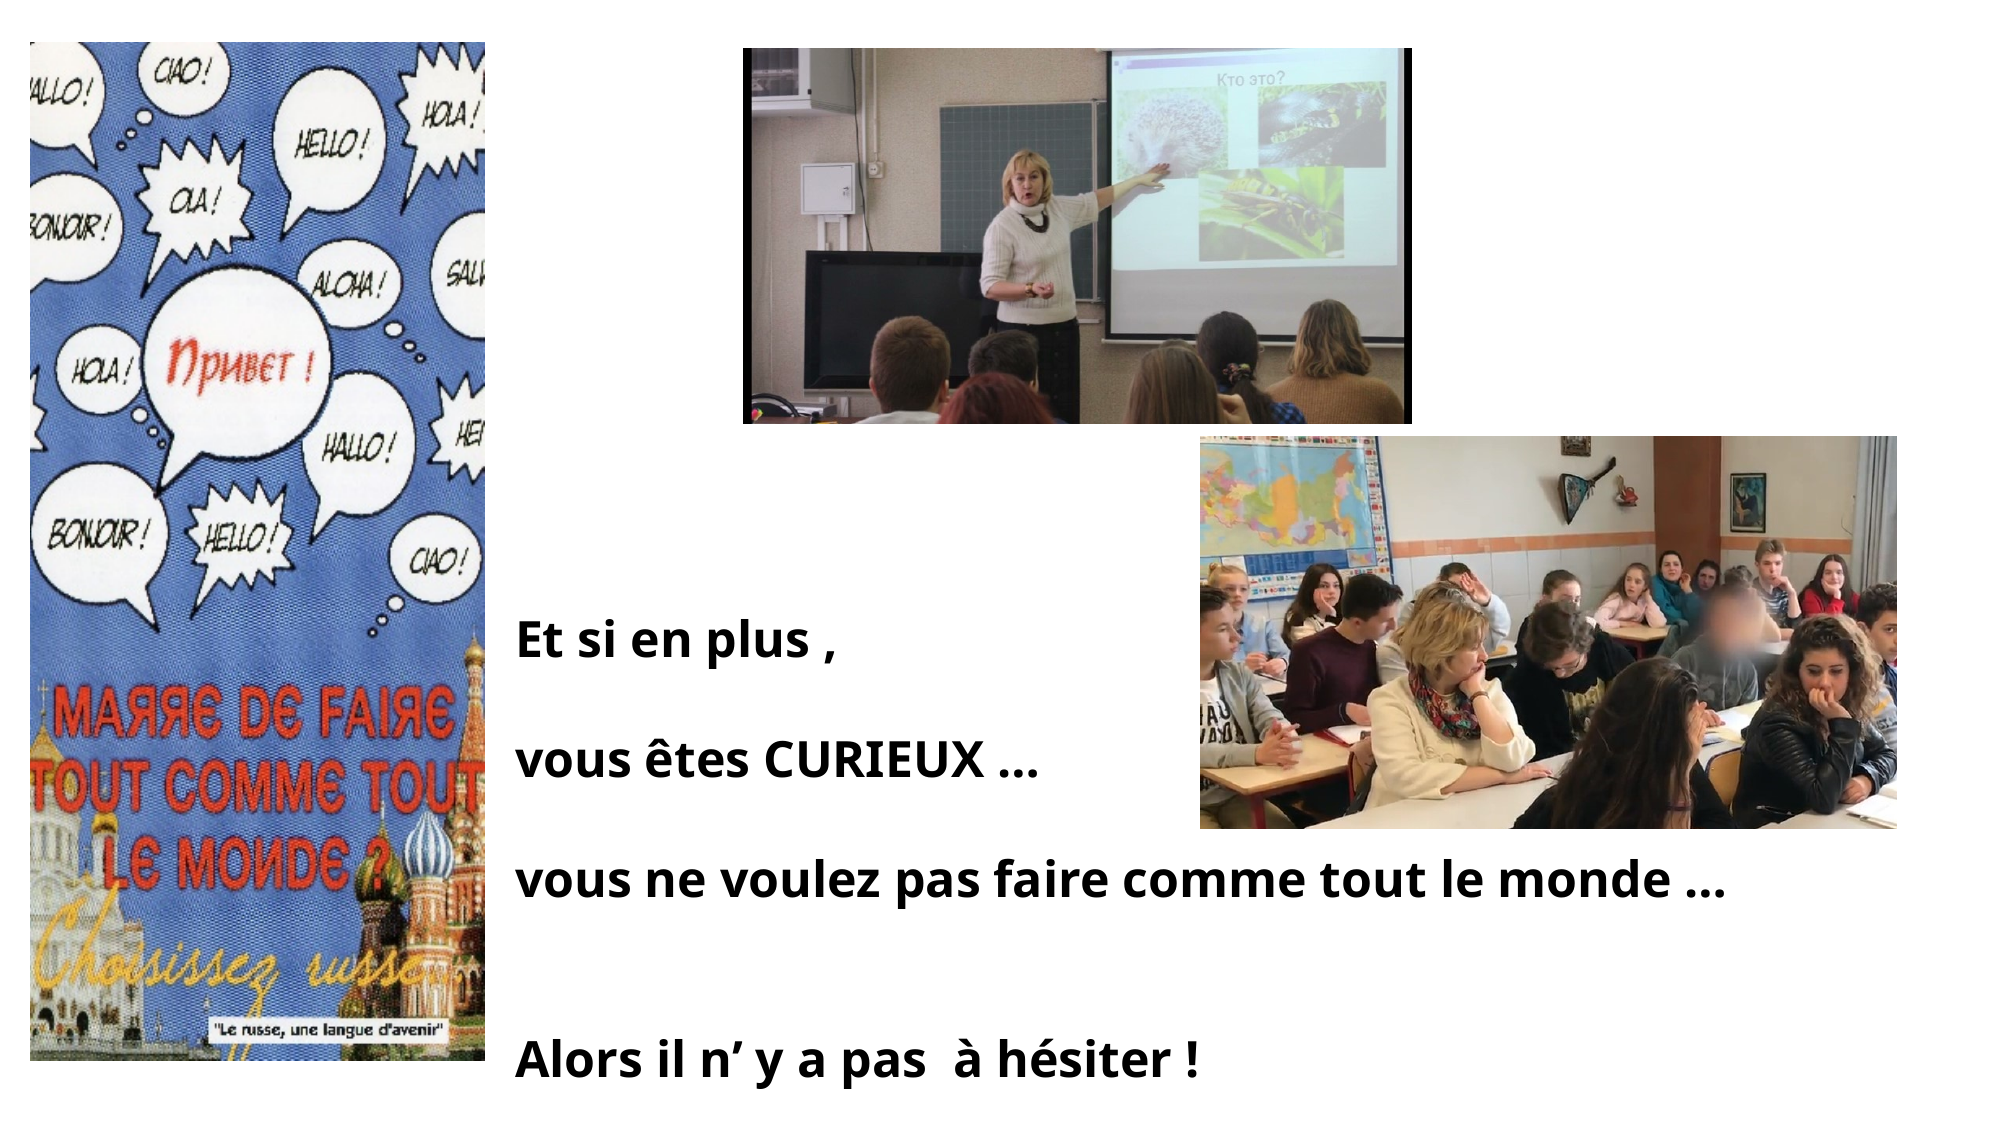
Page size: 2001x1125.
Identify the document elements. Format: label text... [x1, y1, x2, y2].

picture [1200, 436, 1897, 829]
picture [30, 42, 485, 1061]
picture [743, 48, 1412, 424]
text_box Et si en plus , vous êtes CURIEUX … vous ne voulez pas faire comme tout le monde … Alors il n’ y a pas à hésiter ! [500, 510, 1837, 1125]
